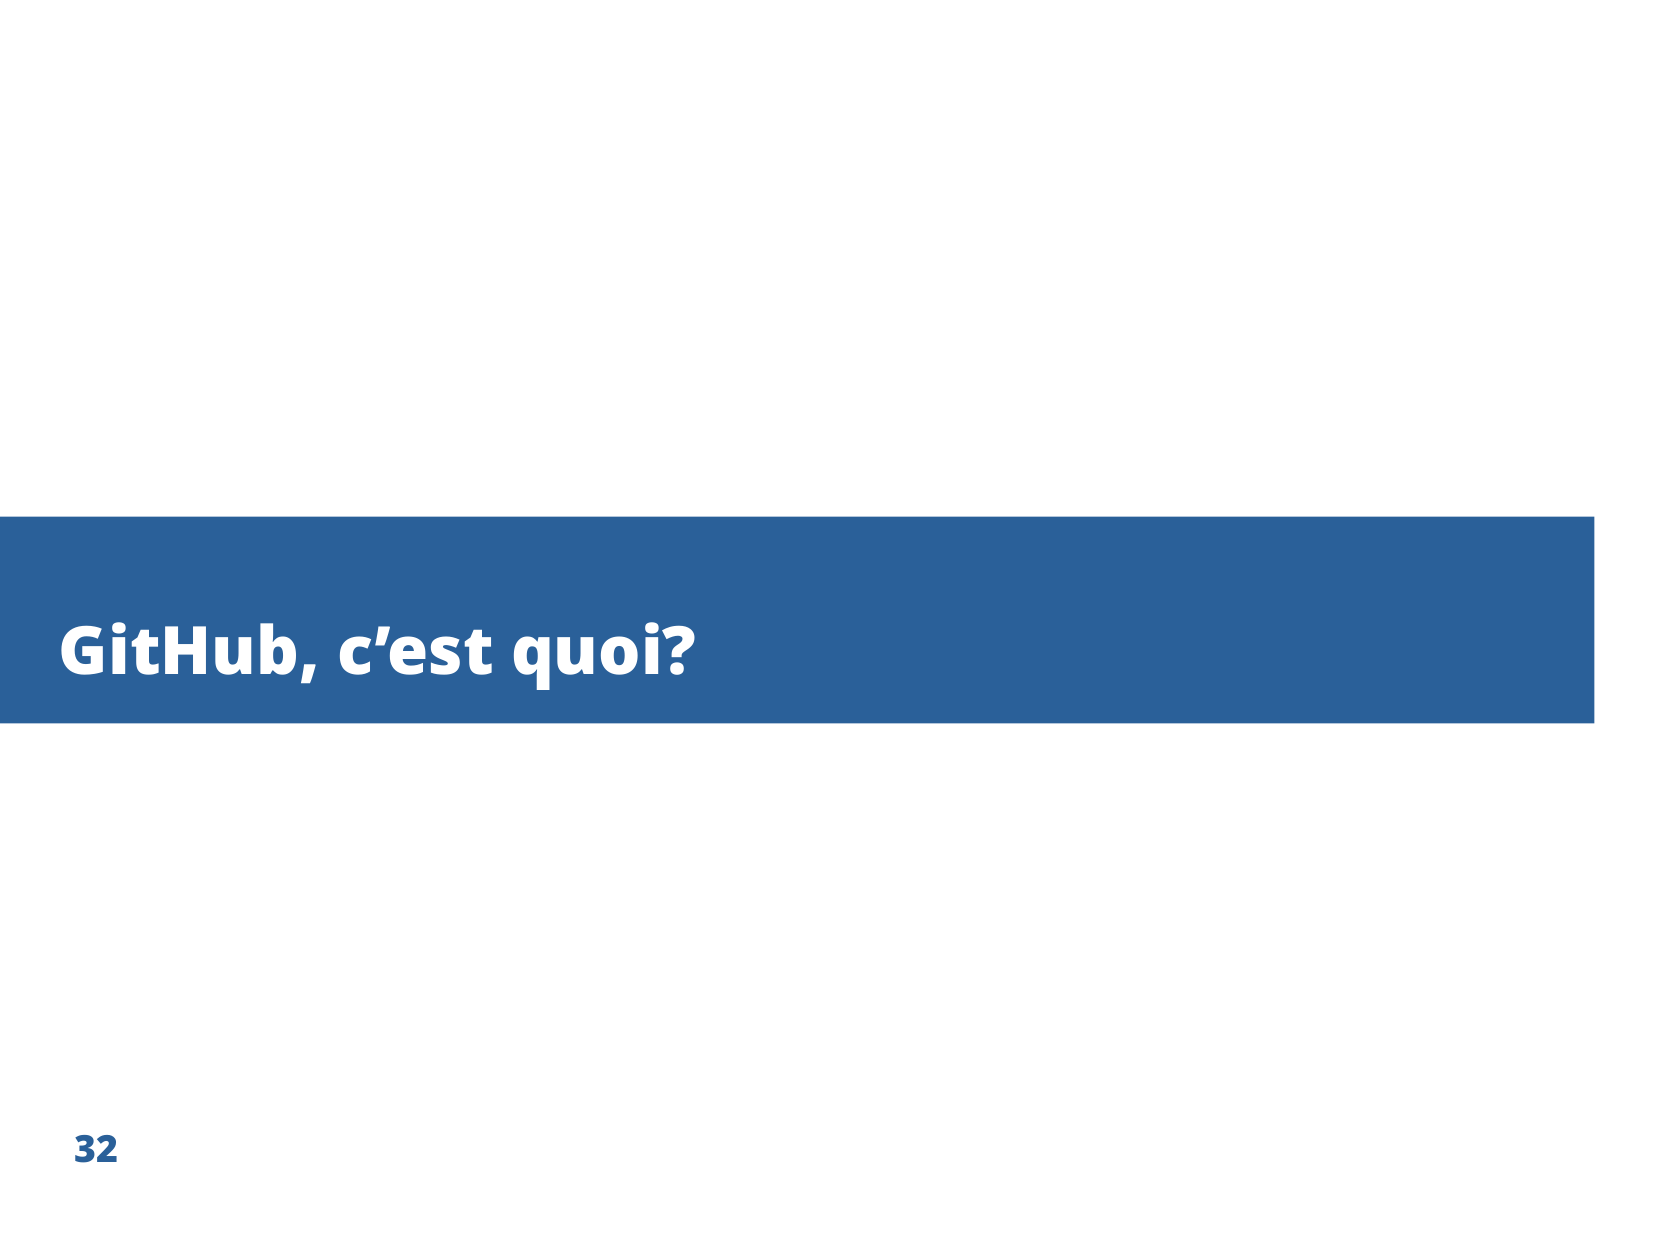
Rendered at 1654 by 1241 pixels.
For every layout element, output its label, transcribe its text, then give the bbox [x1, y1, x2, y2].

title GitHub, c’est quoi? [59, 546, 1595, 694]
